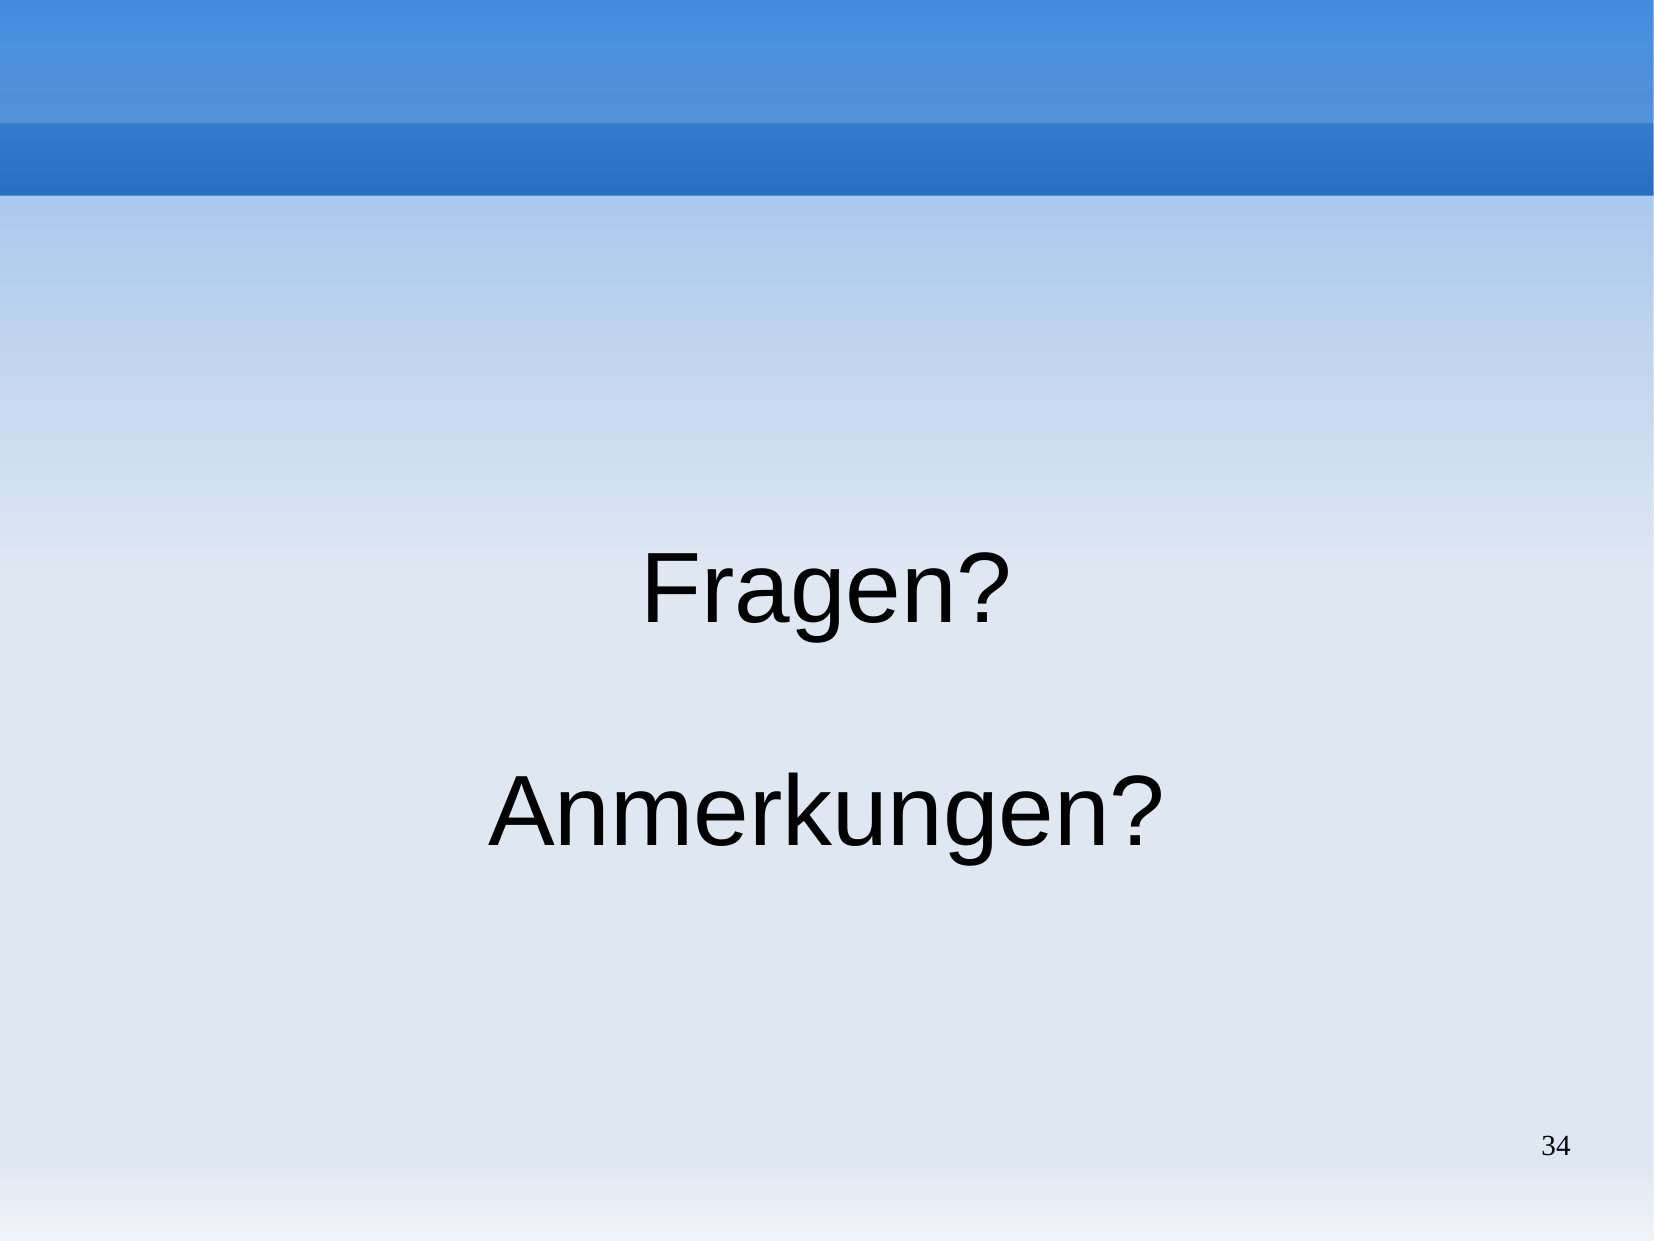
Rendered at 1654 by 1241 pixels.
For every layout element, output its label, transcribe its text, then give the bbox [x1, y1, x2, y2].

subtitle Fragen? Anmerkungen? [82, 297, 1571, 1102]
picture [0, 0, 1654, 1241]
